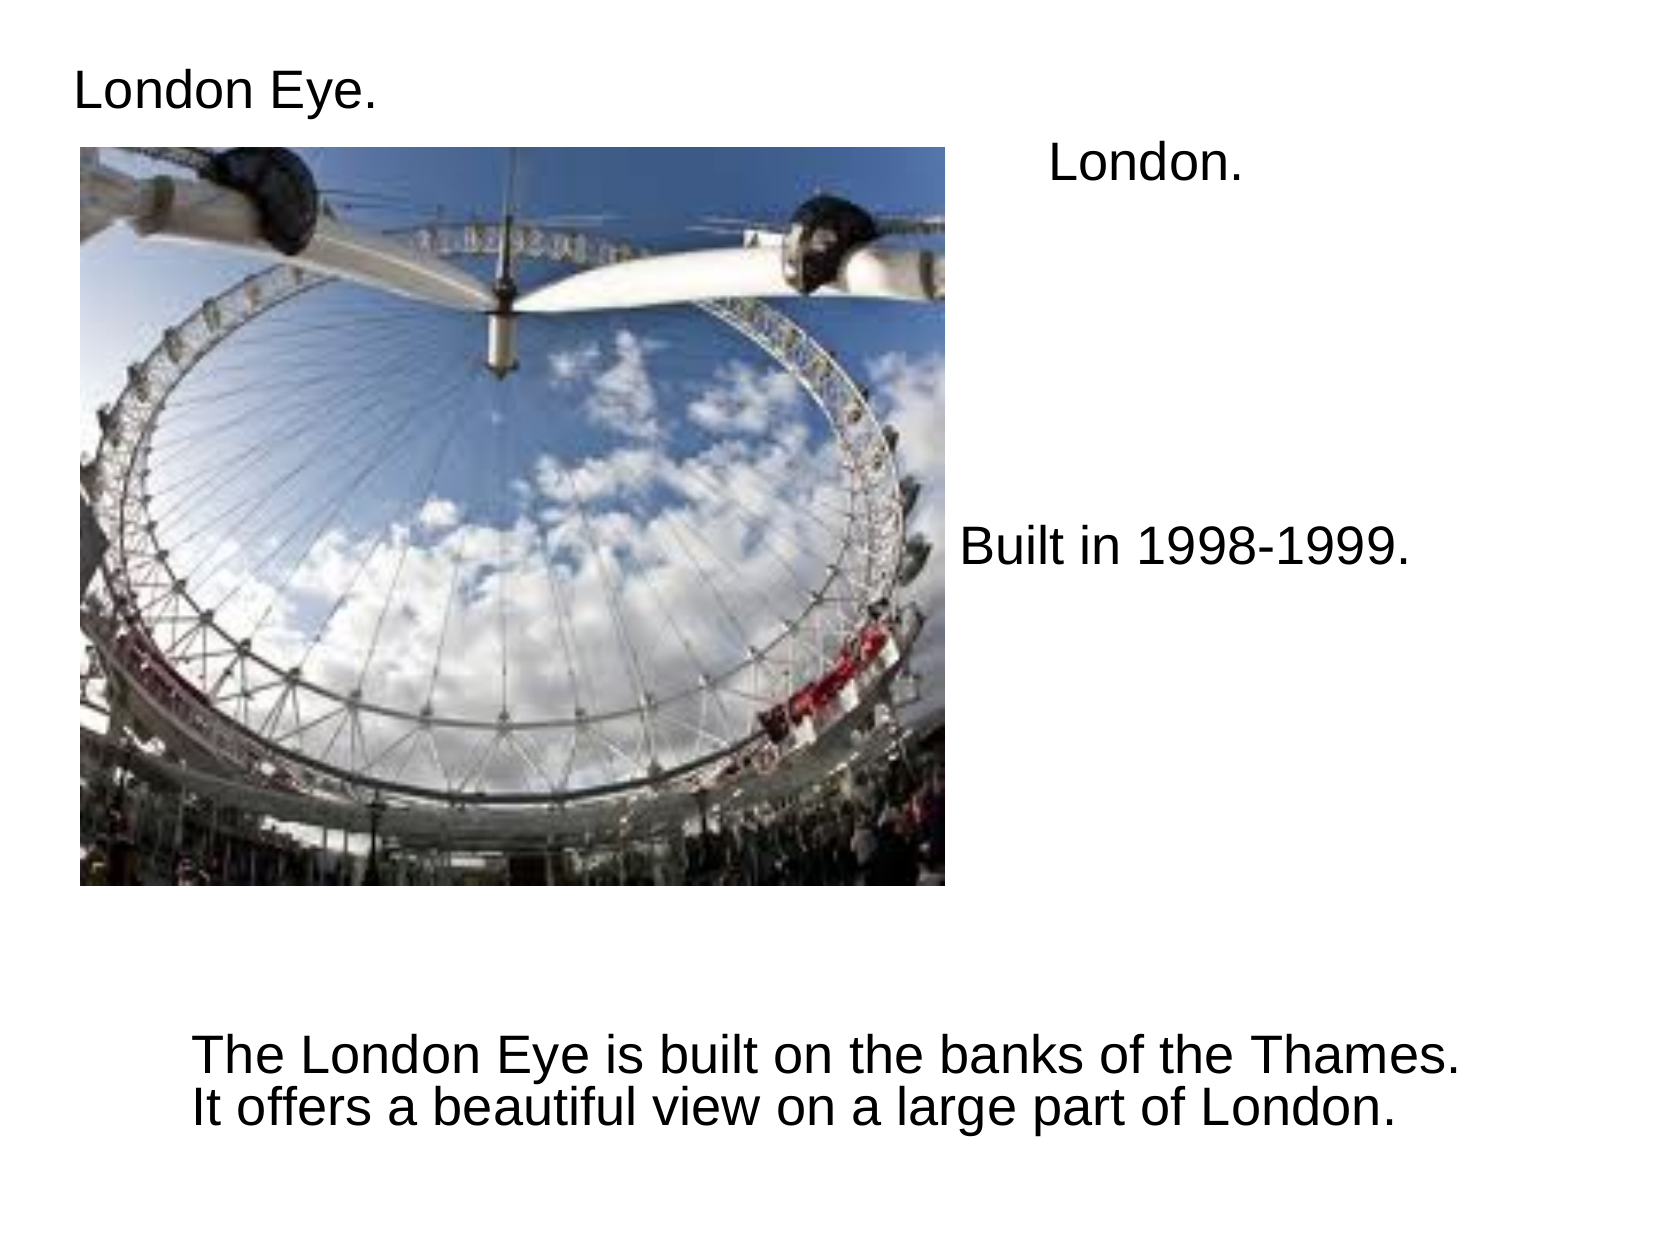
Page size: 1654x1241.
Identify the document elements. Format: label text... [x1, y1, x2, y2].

text_box Built in 1998-1999. [944, 515, 1624, 591]
picture [80, 147, 945, 886]
text_box London. [1033, 131, 1595, 207]
text_box The London Eye is built on the banks of the Thames. It offers a beautiful view on a large part of London. [177, 1023, 1507, 1152]
text_box London Eye. [59, 59, 886, 135]
